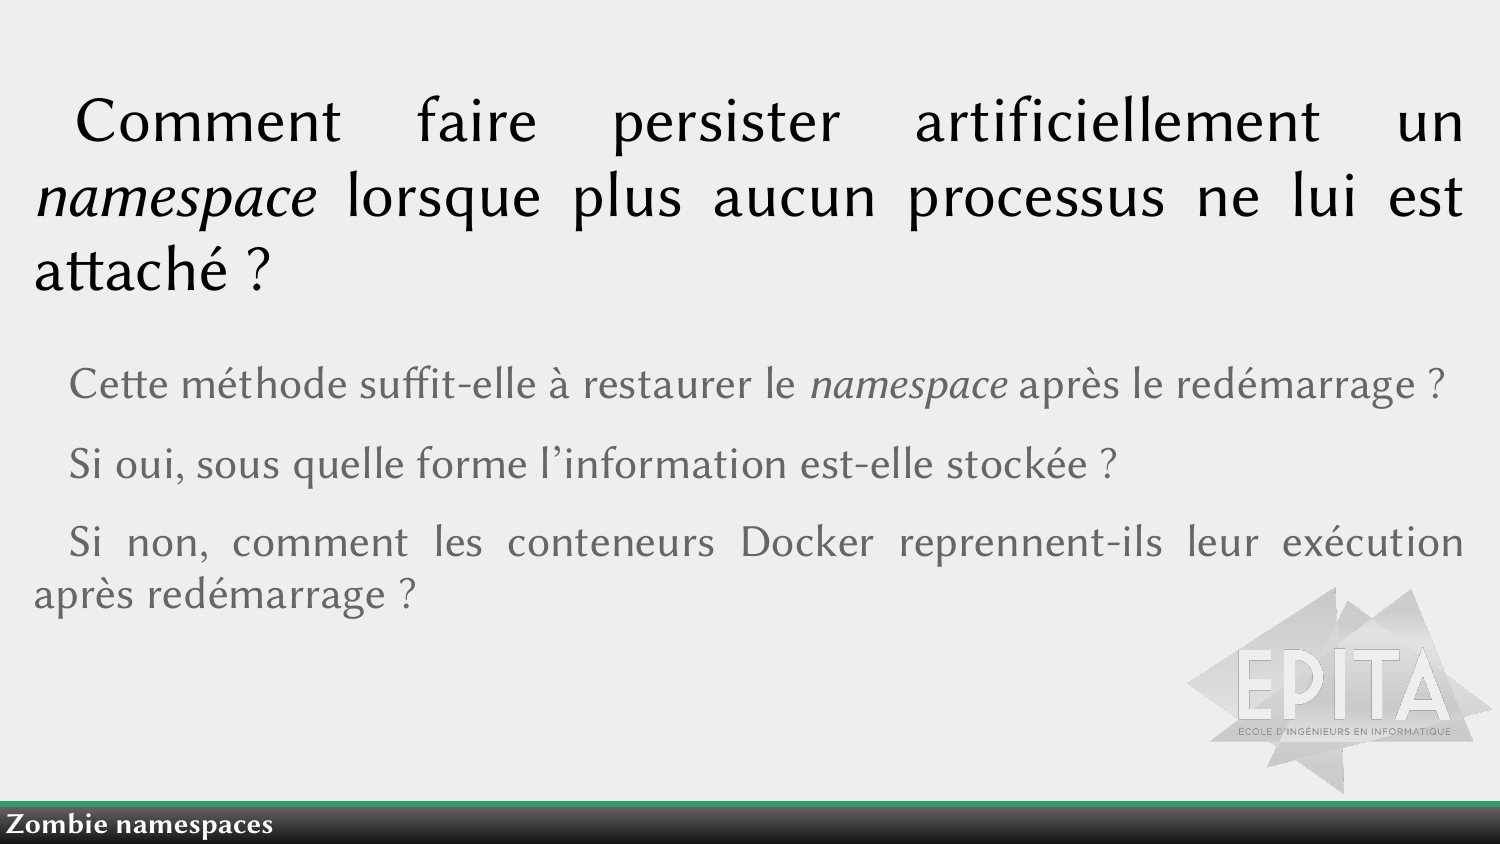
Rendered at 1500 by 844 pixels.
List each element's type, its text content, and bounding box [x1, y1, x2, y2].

list Si oui, sous quelle forme l’information est-elle stockée ? Si non, comment les conteneurs Docker reprennent-ils leur exécution après redémarrage ? [33, 437, 1467, 621]
title Zombie namespaces [5, 801, 1075, 844]
list Comment faire persister artificiellement un namespace lorsque plus aucun processus ne lui est attaché ? [33, 82, 1467, 308]
picture [1187, 587, 1492, 794]
list Cette méthode suffit-elle à restaurer le namespace après le redémarrage ? [33, 330, 1467, 437]
